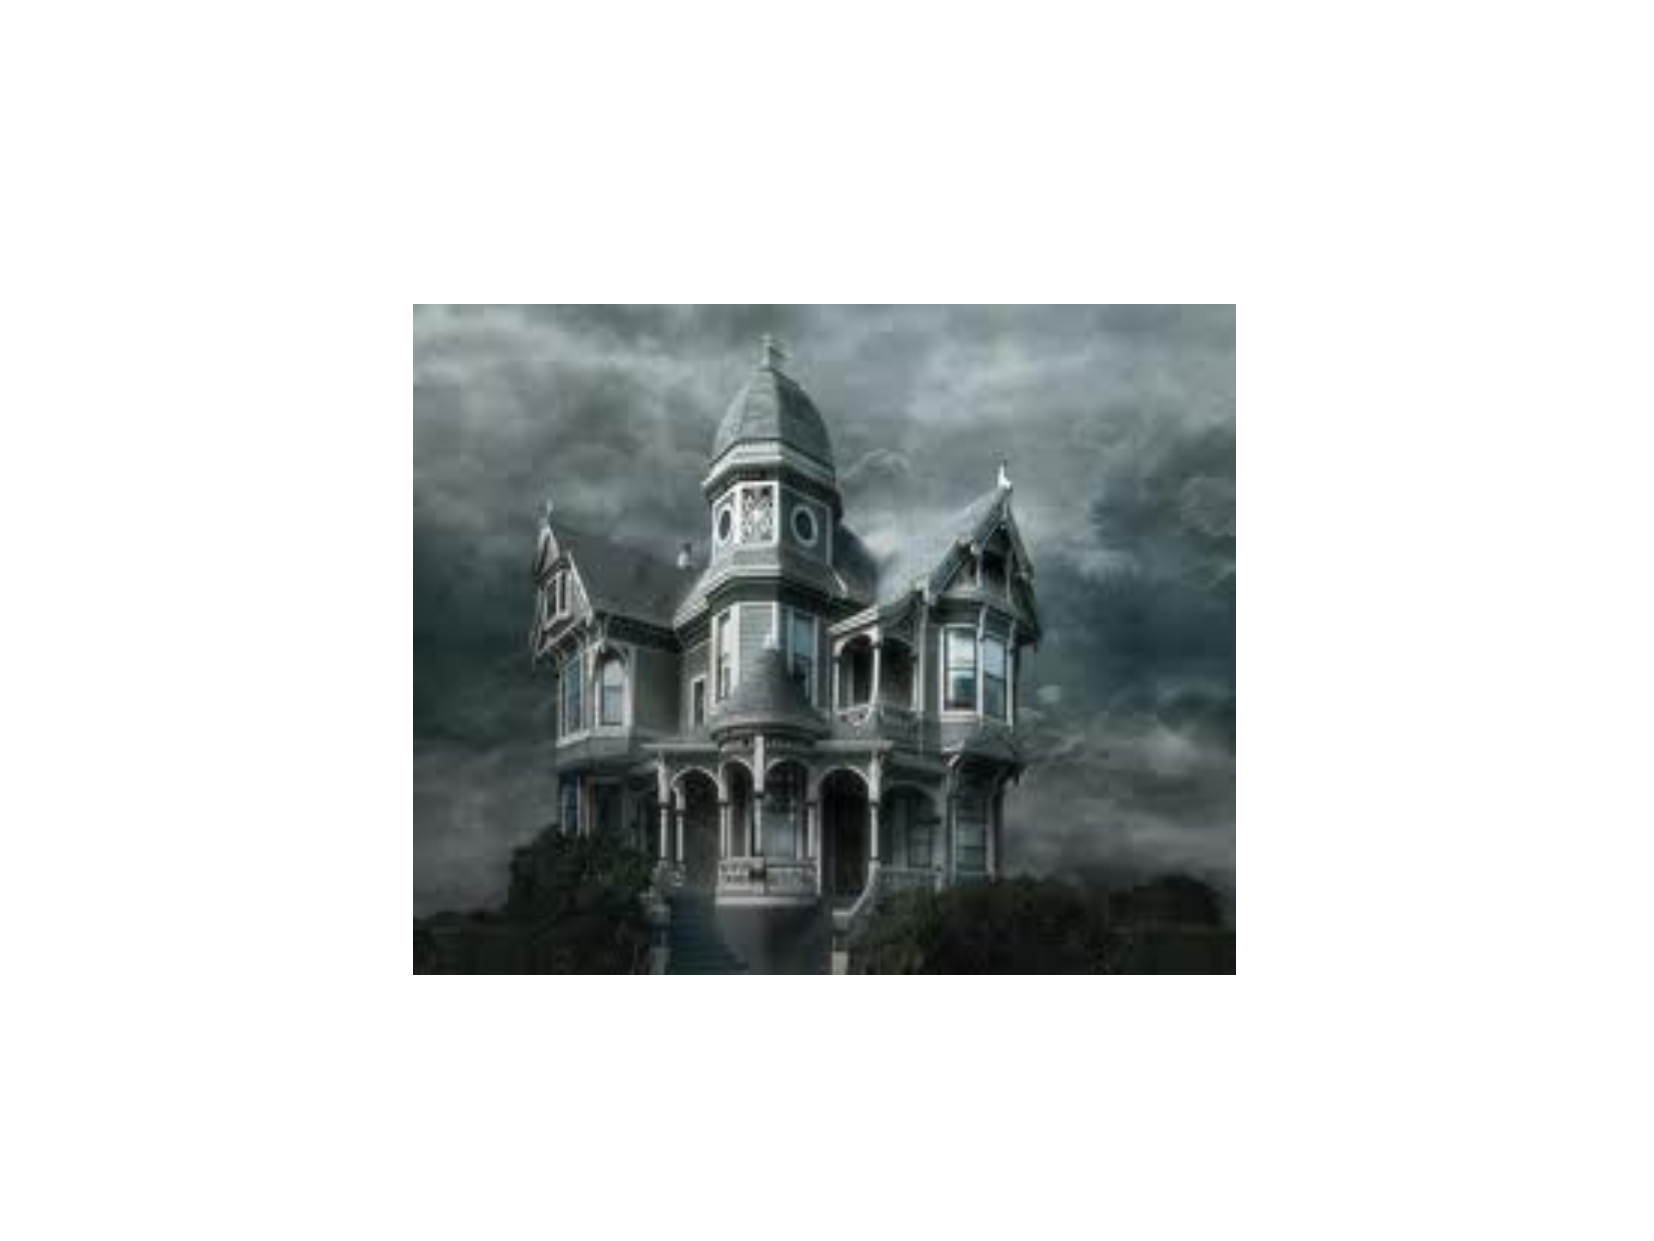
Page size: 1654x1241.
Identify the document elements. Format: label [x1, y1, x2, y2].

picture [413, 304, 1236, 975]
